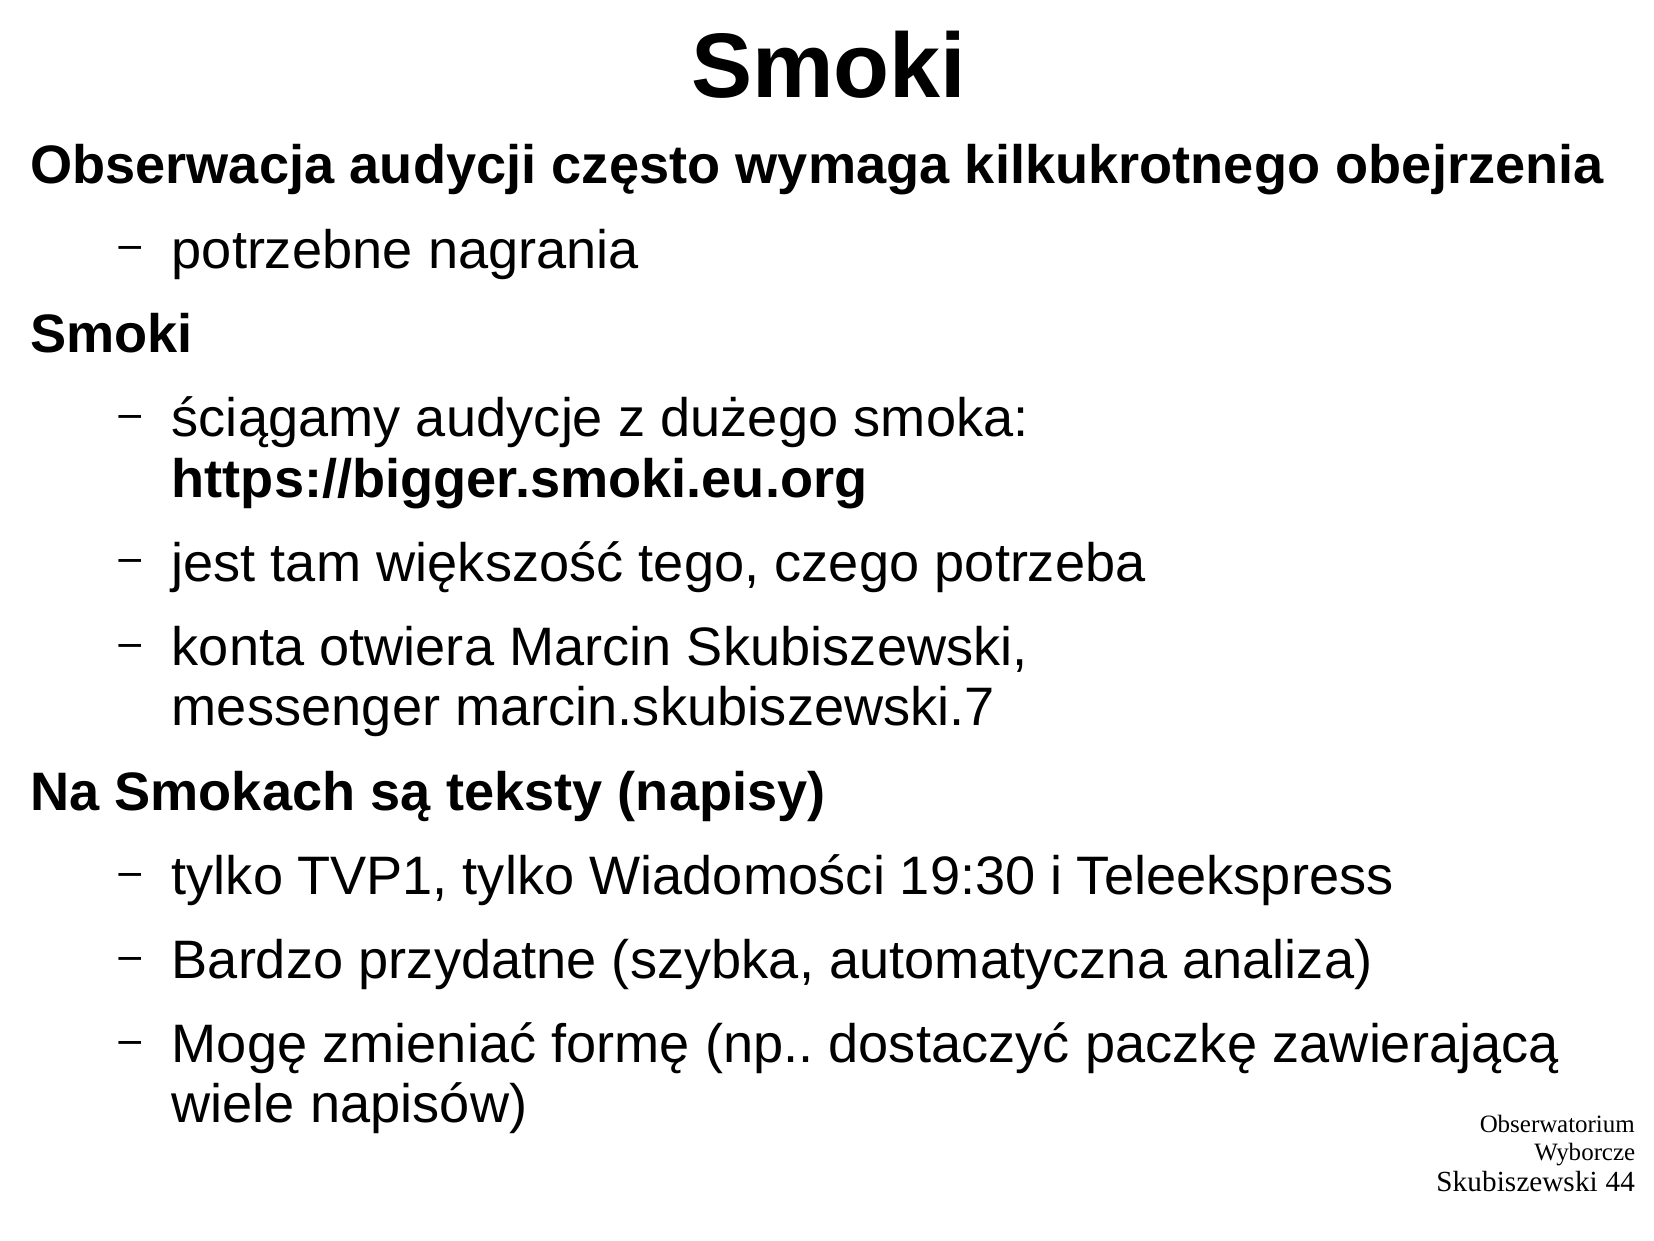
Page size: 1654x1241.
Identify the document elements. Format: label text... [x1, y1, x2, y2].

list Obserwacja audycji często wymaga kilkukrotnego obejrzenia potrzebne nagrania Smoki ściągamy audycje z dużego smoka: https://bigger.smoki.eu.org jest tam większość tego, czego potrzeba konta otwiera Marcin Skubiszewski, messenger marcin.skubiszewski.7 Na Smokach są teksty (napisy) tylko TVP1, tylko Wiadomości 19:30 i Teleekspress Bardzo przydatne (szybka, automatyczna analiza) Mogę zmieniać formę (np.. dostaczyć paczkę zawierającą wiele napisów) [30, 135, 1621, 1241]
title Smoki [84, 15, 1573, 121]
